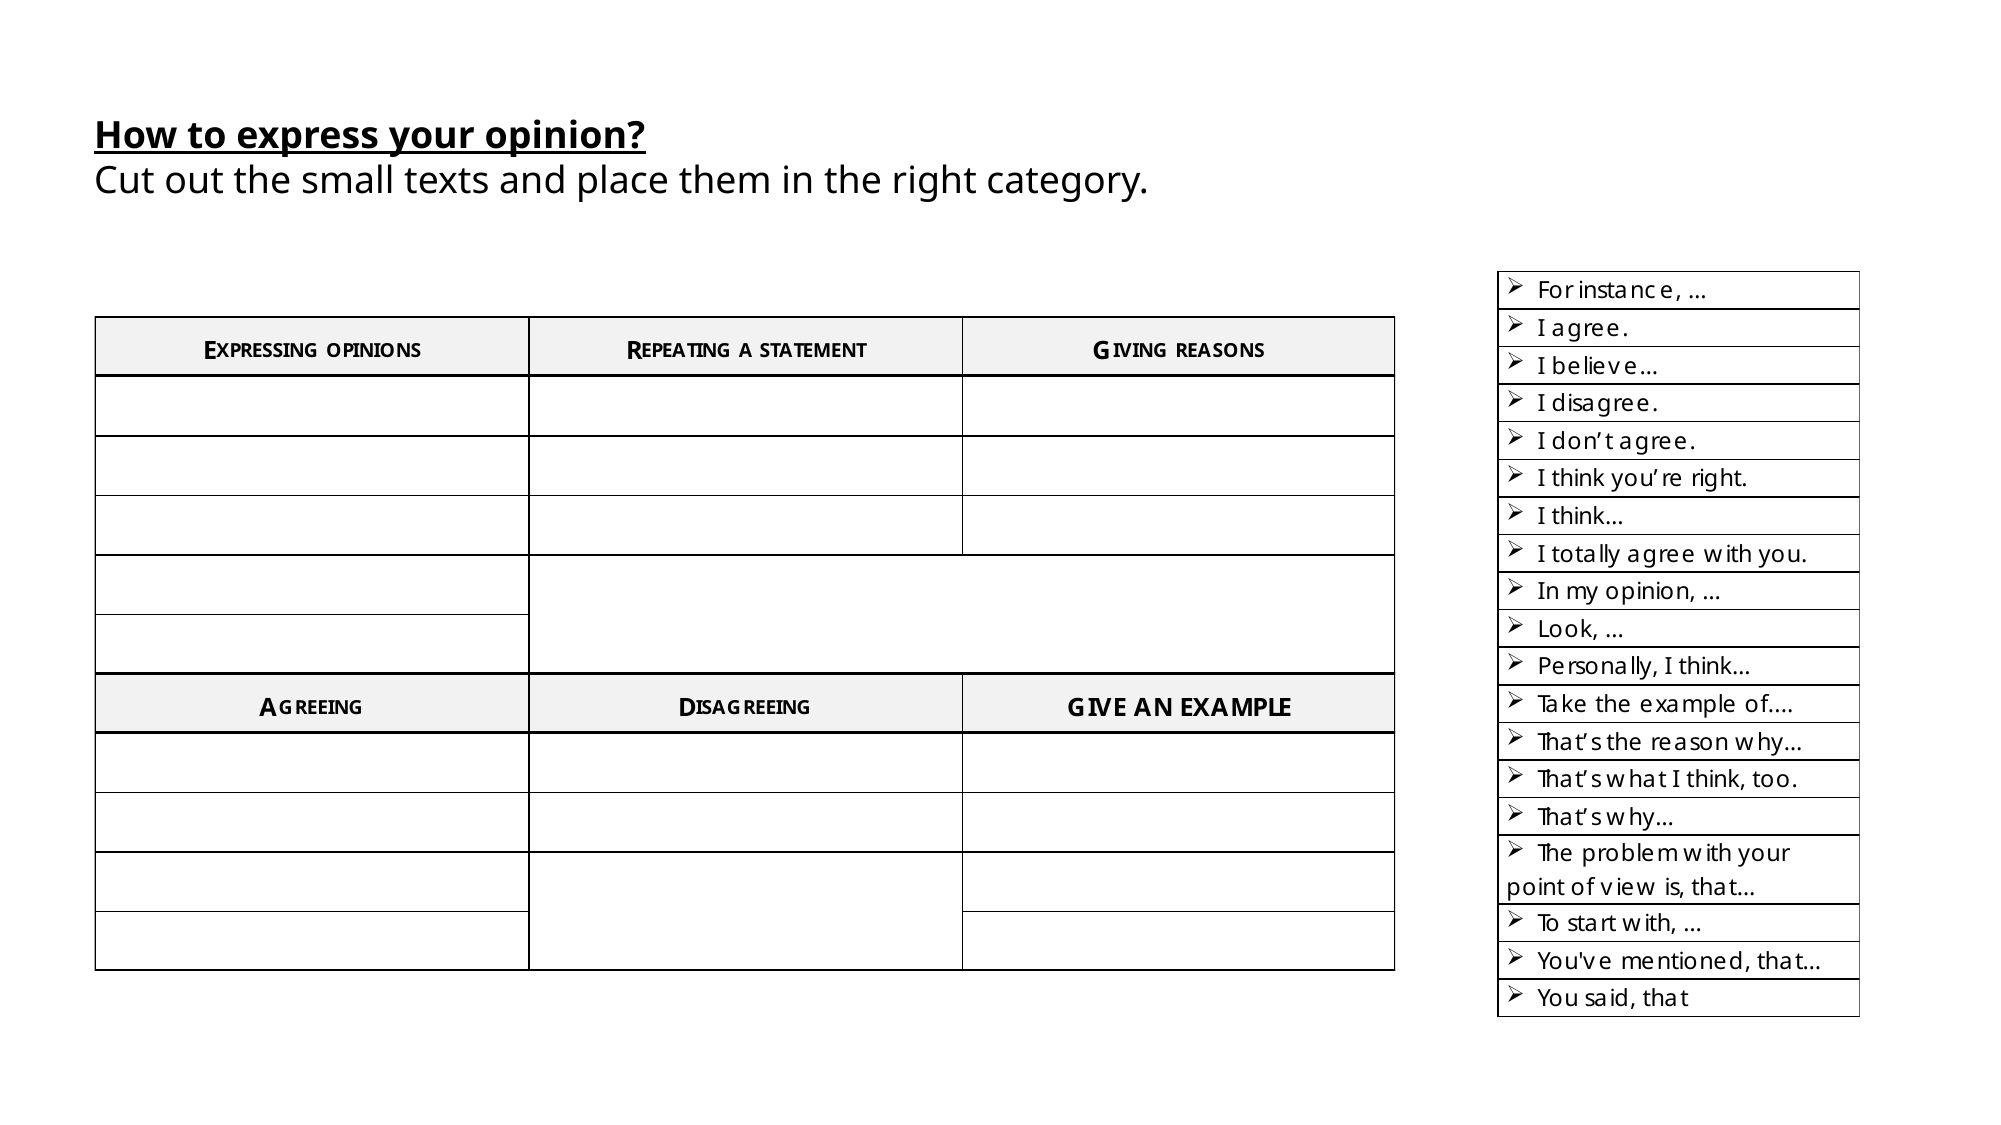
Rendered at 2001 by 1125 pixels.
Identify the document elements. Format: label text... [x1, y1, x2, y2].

picture [1497, 270, 1862, 1018]
text_box How to express your opinion? Cut out the small texts and place them in the right category. [79, 103, 1283, 210]
picture [94, 316, 1397, 972]
